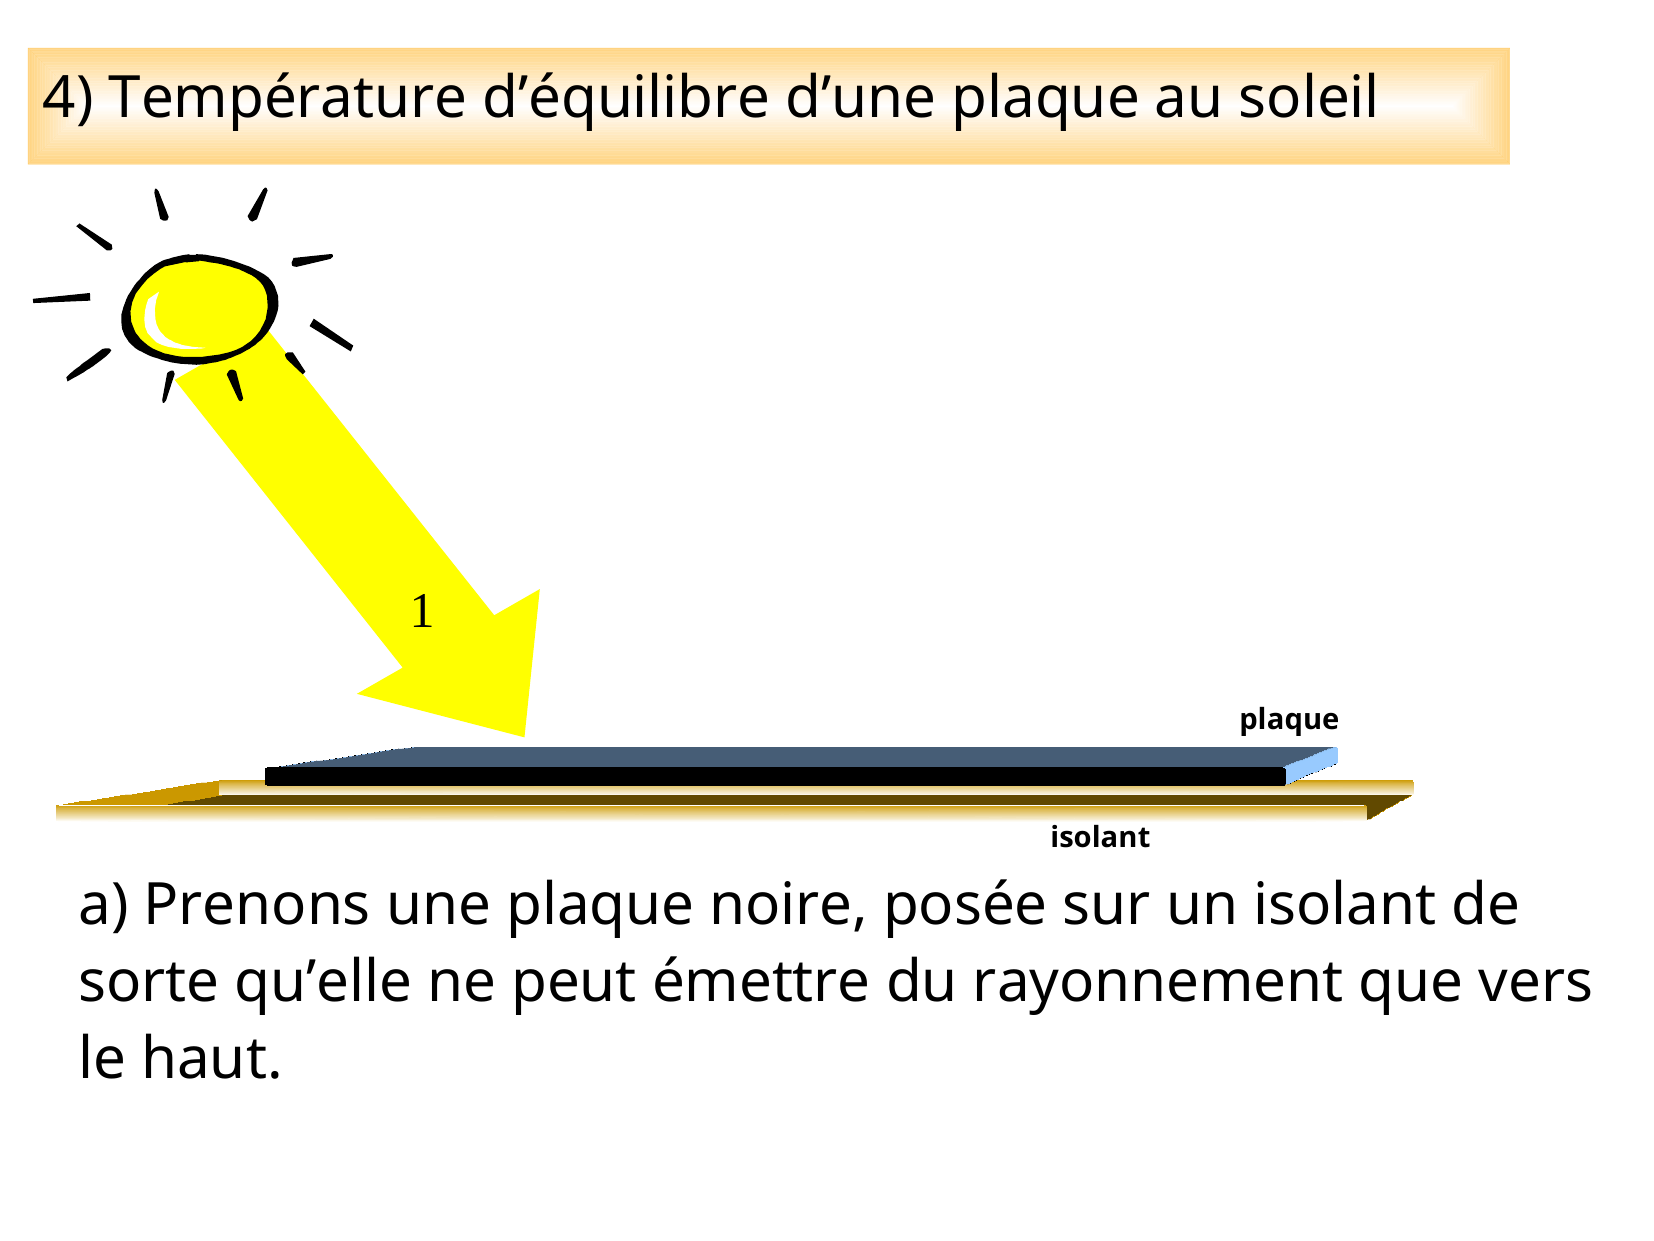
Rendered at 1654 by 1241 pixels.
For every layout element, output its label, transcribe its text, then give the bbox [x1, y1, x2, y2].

text_box [154, 188, 169, 221]
text_box [27, 47, 1511, 165]
text_box [247, 187, 268, 222]
picture [44, 737, 1429, 832]
text_box plaque [1224, 690, 1477, 766]
text_box [291, 254, 333, 267]
text_box [309, 318, 354, 352]
text_box [121, 254, 540, 738]
text_box [32, 292, 91, 304]
text_box isolant [1035, 808, 1288, 884]
text_box [66, 348, 112, 382]
text_box 1 [409, 575, 445, 645]
text_box a) Prenons une plaque noire, posée sur un isolant de sorte qu’elle ne peut émettre du rayonnement que vers le haut. [63, 855, 1615, 1144]
text_box [76, 223, 113, 251]
text_box 4) Température d’équilibre d’une plaque au soleil [27, 47, 1510, 164]
